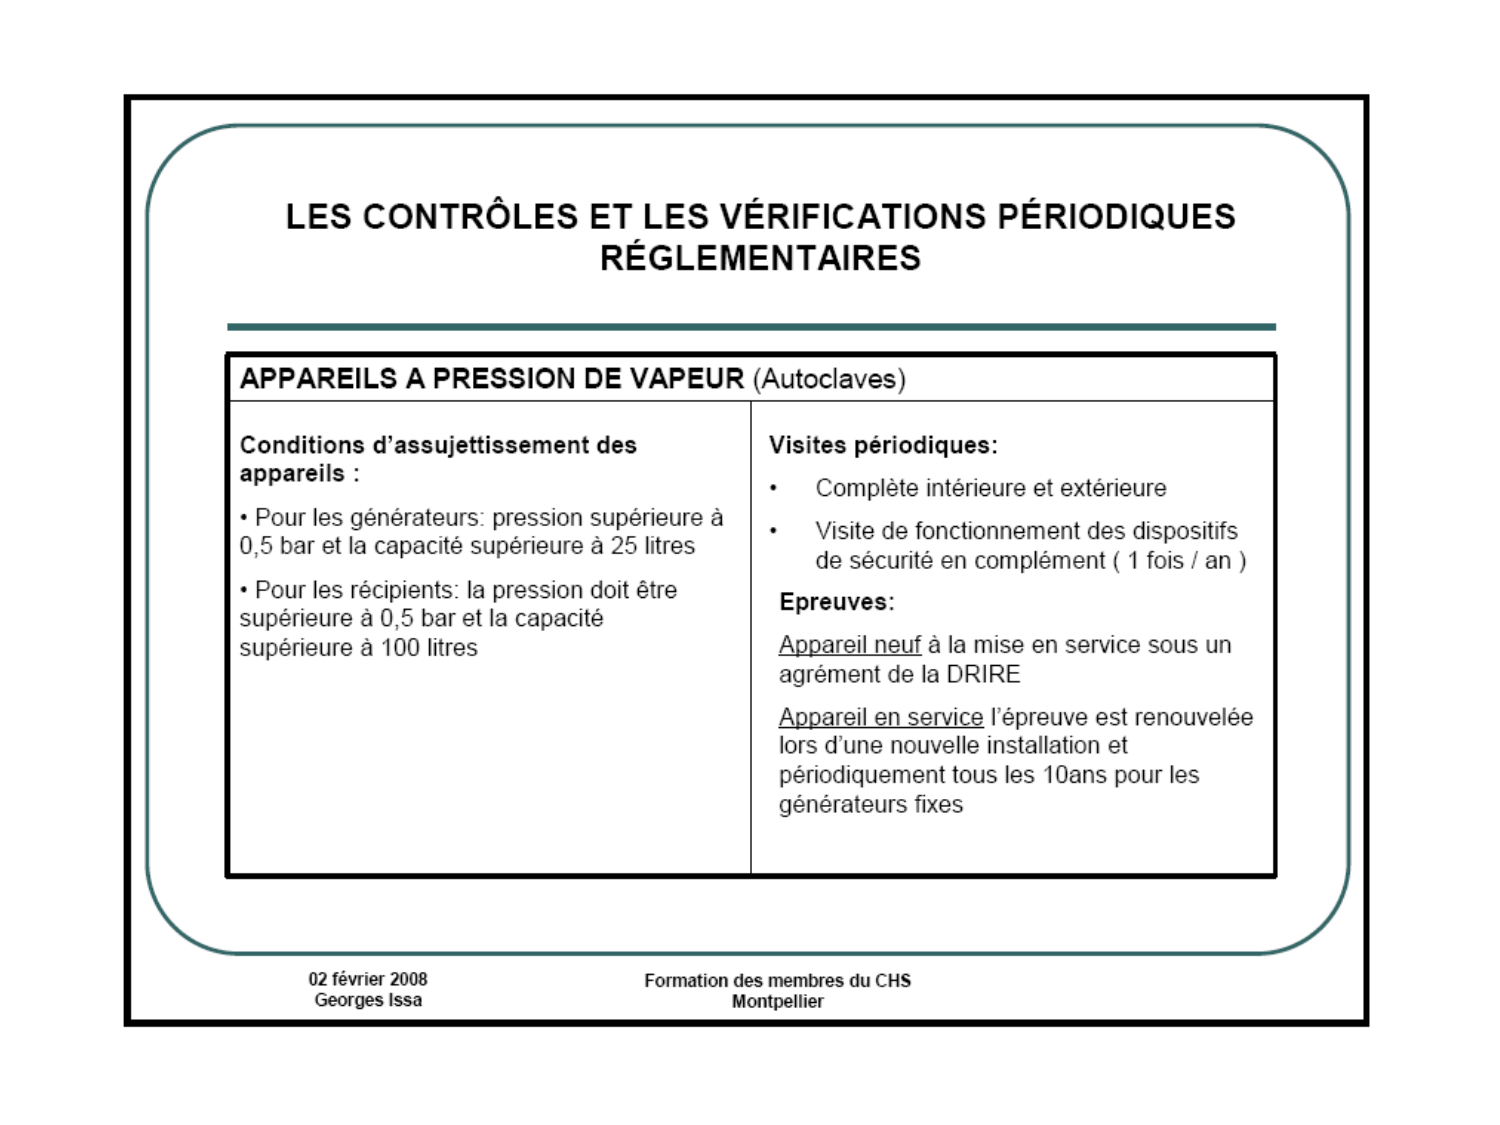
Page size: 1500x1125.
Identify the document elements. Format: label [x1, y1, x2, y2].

picture [118, 90, 1382, 1035]
